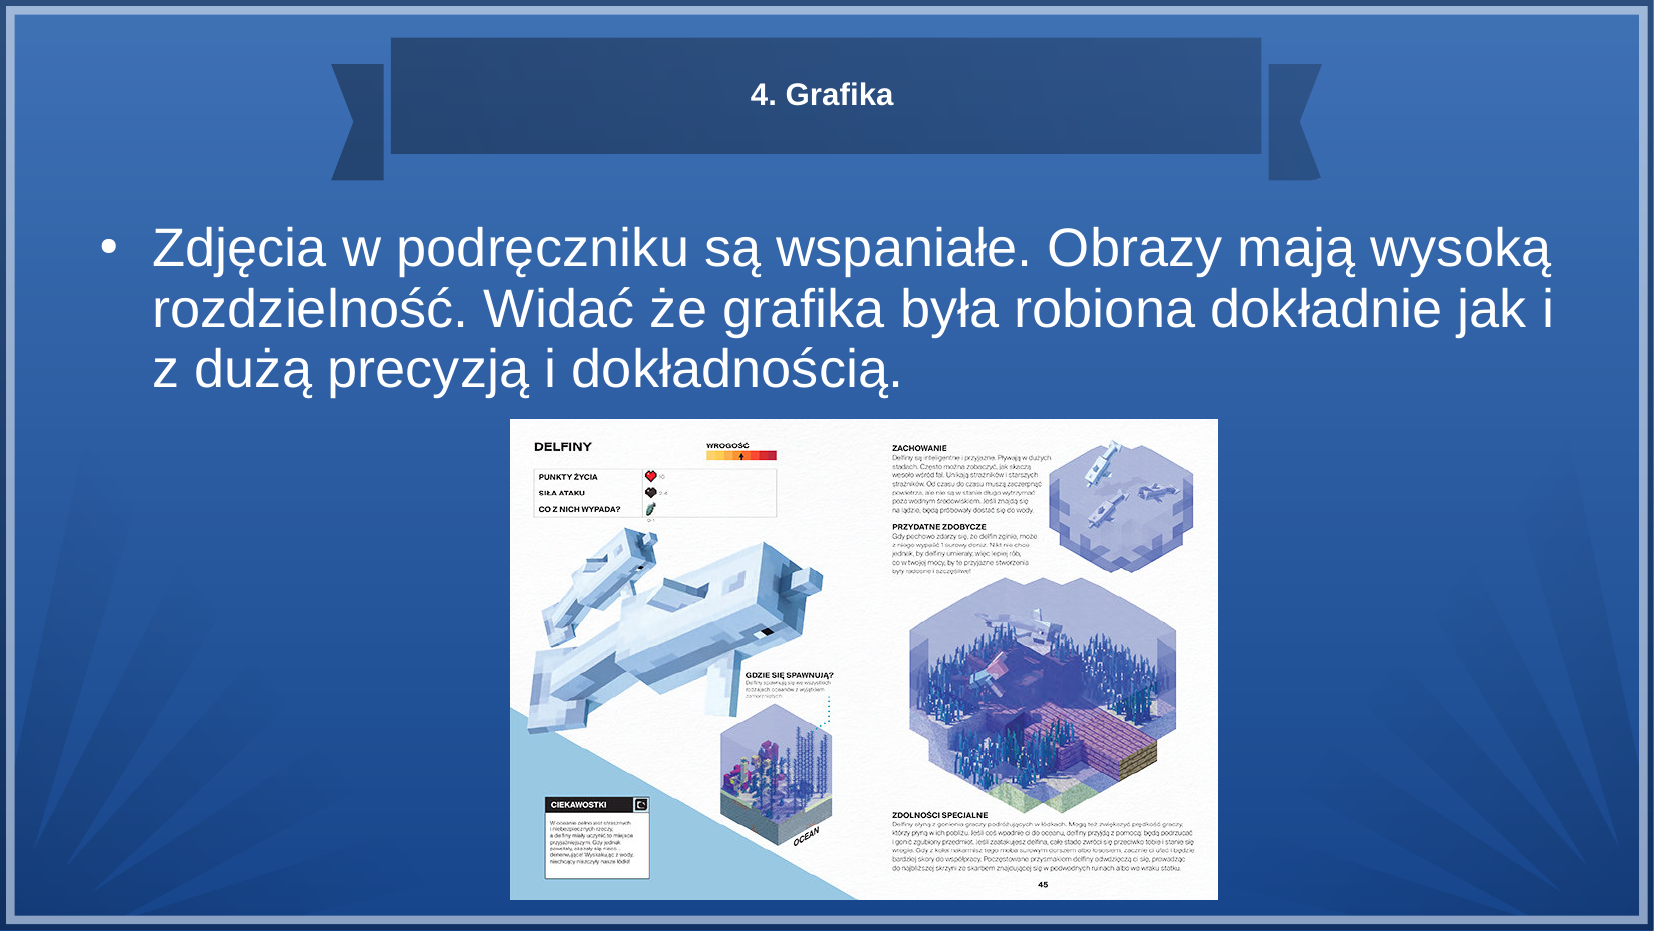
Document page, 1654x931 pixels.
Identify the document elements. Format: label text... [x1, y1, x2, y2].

list Zdjęcia w podręczniku są wspaniałe. Obrazy mają wysoką rozdzielność. Widać że grafika była robiona dokładnie jak i z dużą precyzją i dokładnością. [81, 217, 1570, 758]
picture [510, 419, 1218, 901]
title 4. Grafika [389, 35, 1264, 154]
